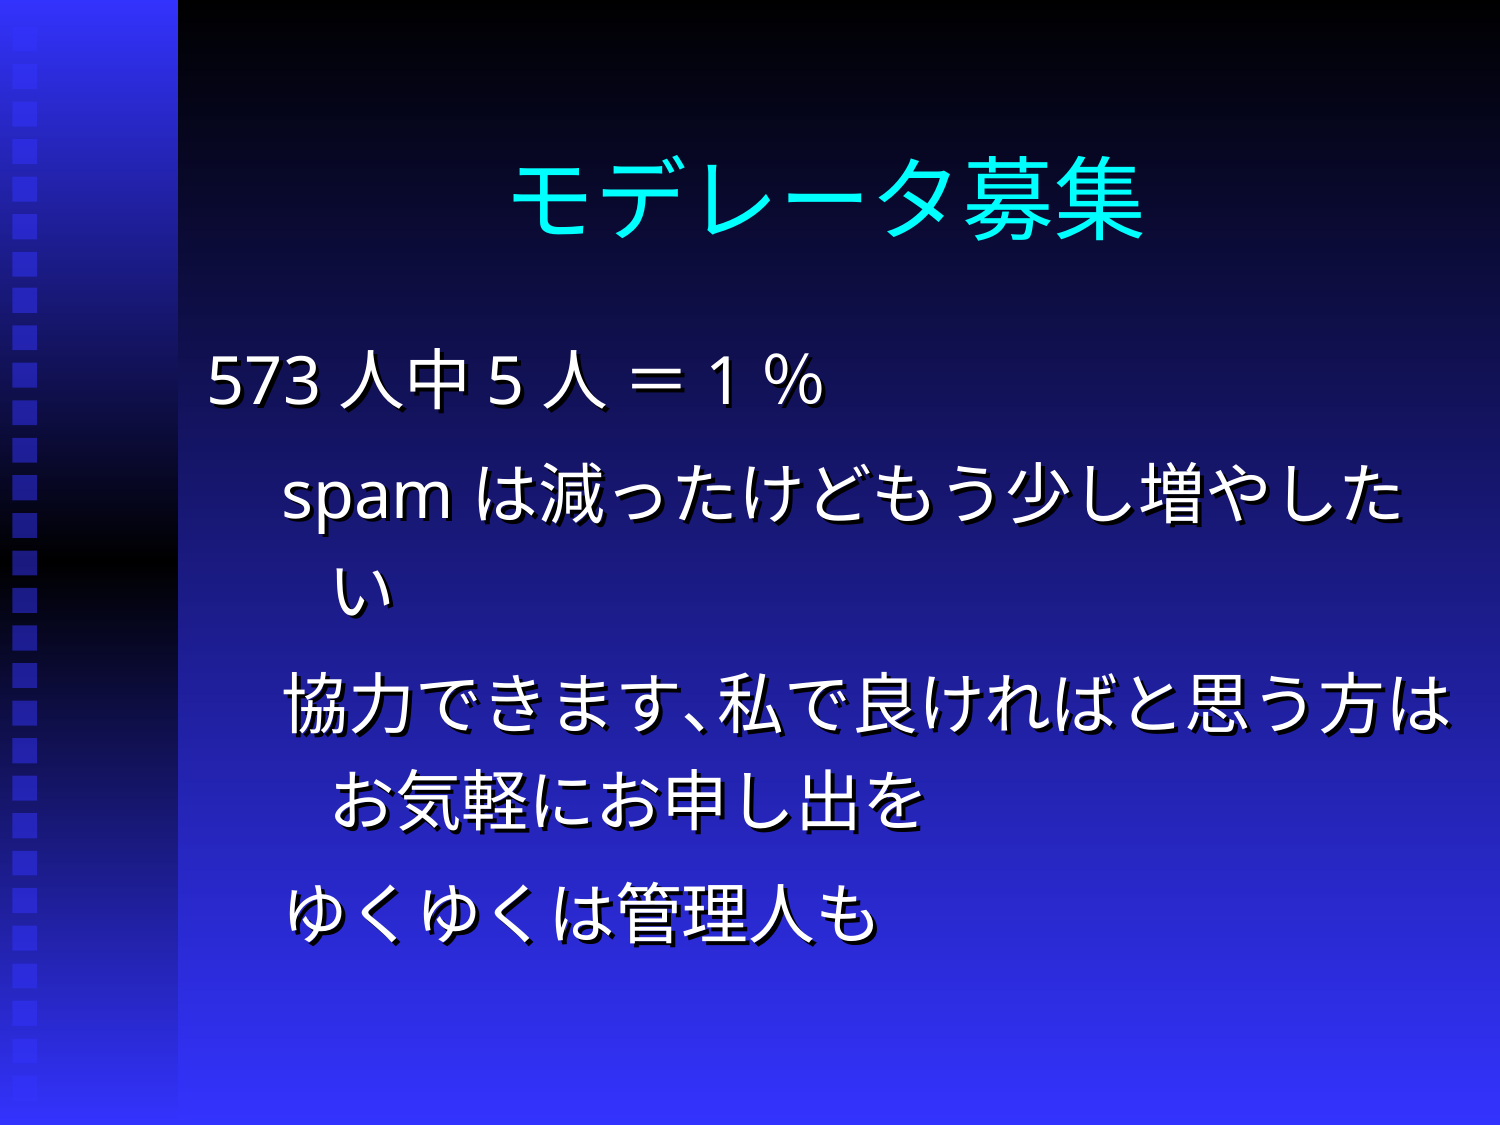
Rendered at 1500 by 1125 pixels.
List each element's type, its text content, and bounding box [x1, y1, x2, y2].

title モデレータ募集 [187, 99, 1463, 288]
list 573 人中 5 人 ＝ 1 ％ spam は減ったけどもう少し増やしたい 協力できます、私で良ければと思う方はお気軽にお申し出を ゆくゆくは管理人も [191, 319, 1467, 995]
